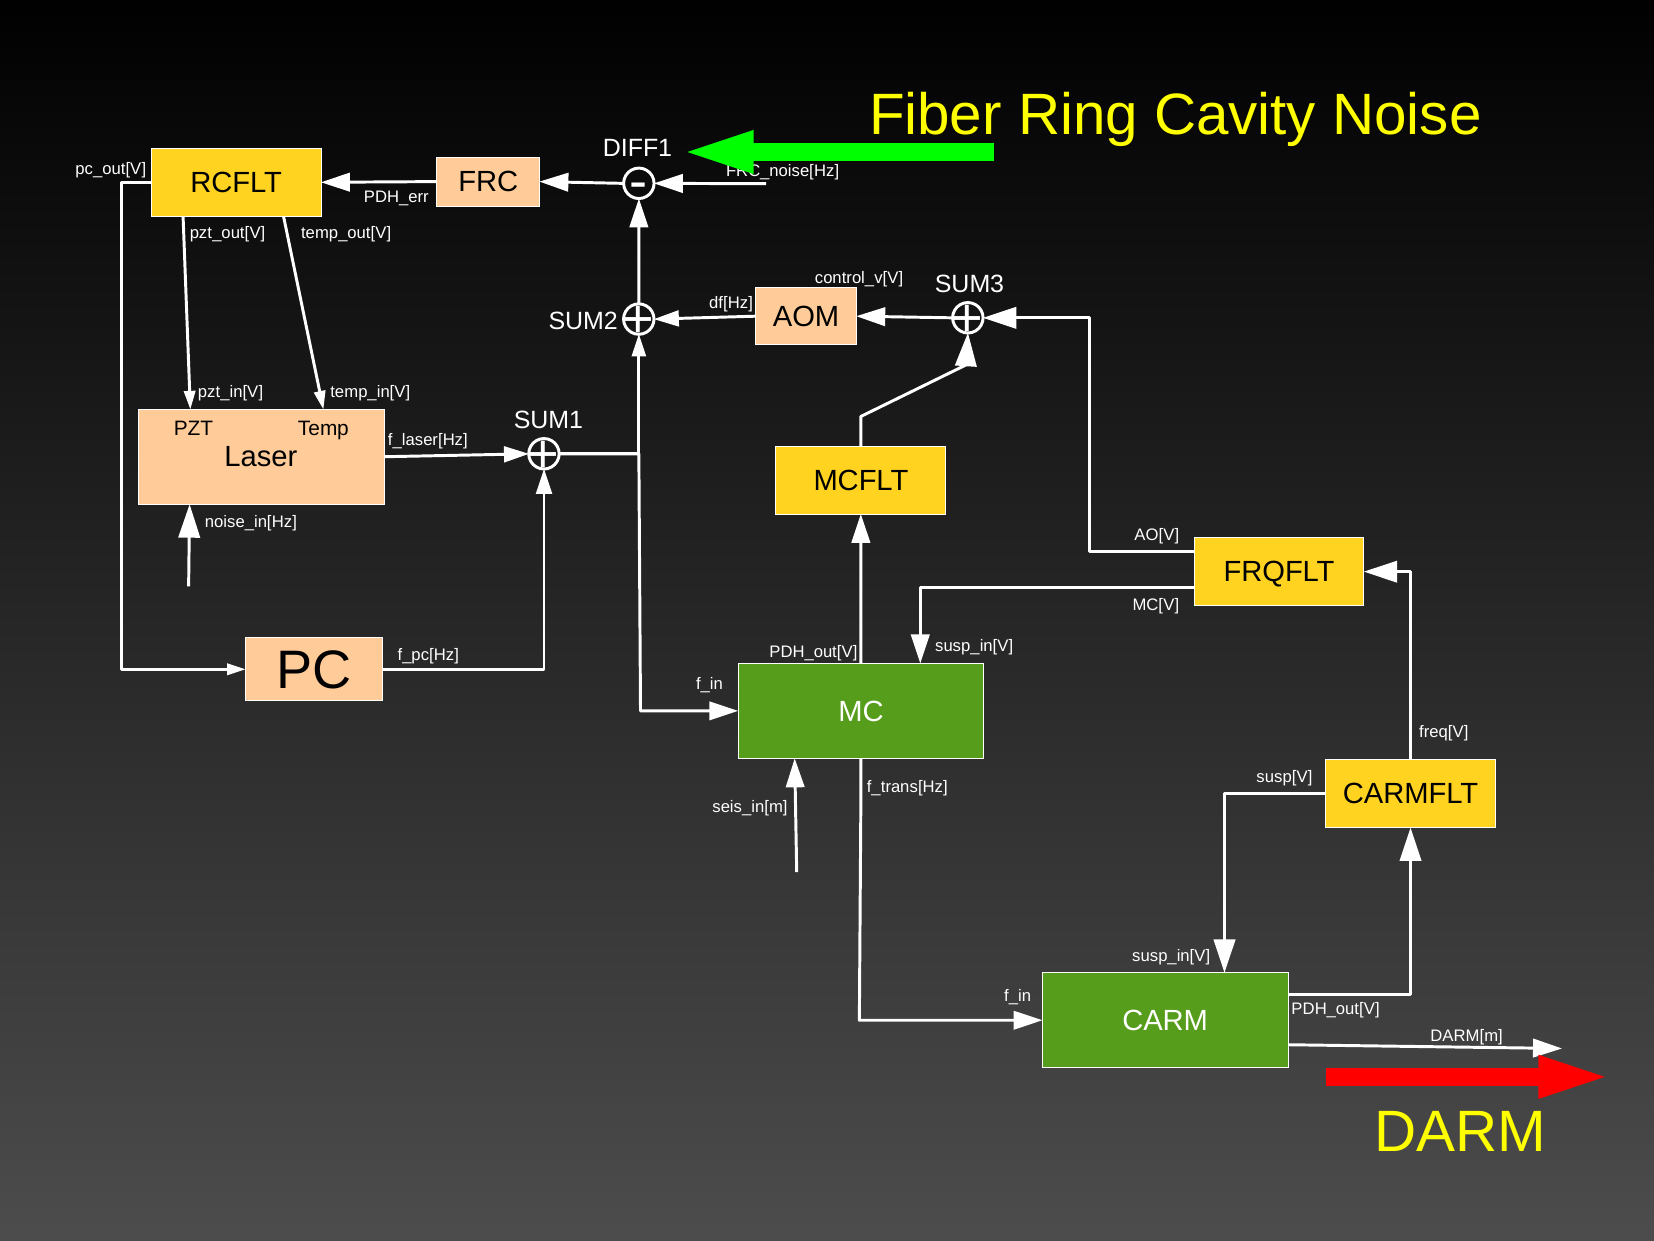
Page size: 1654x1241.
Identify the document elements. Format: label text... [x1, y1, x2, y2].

text_box f_laser[Hz] [373, 422, 484, 457]
text_box SUM1 [498, 398, 599, 442]
text_box PC [245, 637, 383, 701]
text_box pc_out[V] [60, 152, 162, 186]
text_box temp_in[V] [315, 375, 426, 410]
text_box f_trans[Hz] [852, 769, 964, 804]
text_box + [952, 307, 983, 334]
text_box AOM [755, 287, 857, 345]
text_box noise_in[Hz] [190, 504, 313, 539]
text_box susp[V] [1241, 759, 1328, 794]
text_box susp_in[V] [1117, 938, 1226, 973]
text_box MC[V] [1117, 587, 1195, 622]
text_box DARM [1360, 1091, 1562, 1172]
text_box MCFLT [775, 446, 946, 515]
text_box Temp [283, 409, 364, 448]
text_box control_v[V] [800, 260, 918, 295]
text_box DIFF1 [588, 125, 688, 169]
text_box seis_in[m] [797, 790, 804, 825]
text_box SUM3 [918, 260, 1021, 307]
text_box Fiber Ring Cavity Noise [854, 74, 1498, 155]
text_box f_in [989, 978, 1047, 1013]
text_box CARMFLT [1325, 759, 1496, 828]
text_box SUM2 [532, 298, 635, 345]
text_box freq[V] [1404, 714, 1409, 749]
text_box PZT [159, 409, 229, 448]
text_box - [623, 169, 655, 199]
text_box AO[V] [1119, 517, 1195, 552]
text_box freq[V] [1412, 714, 1484, 749]
text_box seis_in[m] [697, 790, 794, 825]
text_box susp_in[V] [920, 629, 1029, 664]
text_box + [635, 304, 654, 335]
text_box + [528, 442, 559, 469]
text_box FRC [436, 157, 540, 207]
text_box FRQFLT [1194, 537, 1364, 606]
text_box CARM [1042, 972, 1289, 1068]
text_box PDH_out[V] [1276, 991, 1395, 1026]
text_box f_pc[Hz] [382, 637, 475, 672]
text_box MC [738, 663, 984, 759]
text_box temp_out[V] [286, 216, 407, 251]
text_box pzt_out[V] [175, 216, 281, 251]
text_box df[Hz] [694, 286, 769, 321]
text_box DARM[m] [1415, 1018, 1519, 1053]
text_box PDH_out[V] [754, 635, 873, 669]
text_box PDH_err [349, 179, 444, 214]
text_box FRC_noise[Hz] [711, 161, 855, 188]
text_box f_in [681, 667, 739, 702]
text_box pzt_in[V] [183, 375, 279, 410]
text_box RCFLT [151, 148, 322, 217]
text_box Laser [138, 409, 385, 505]
